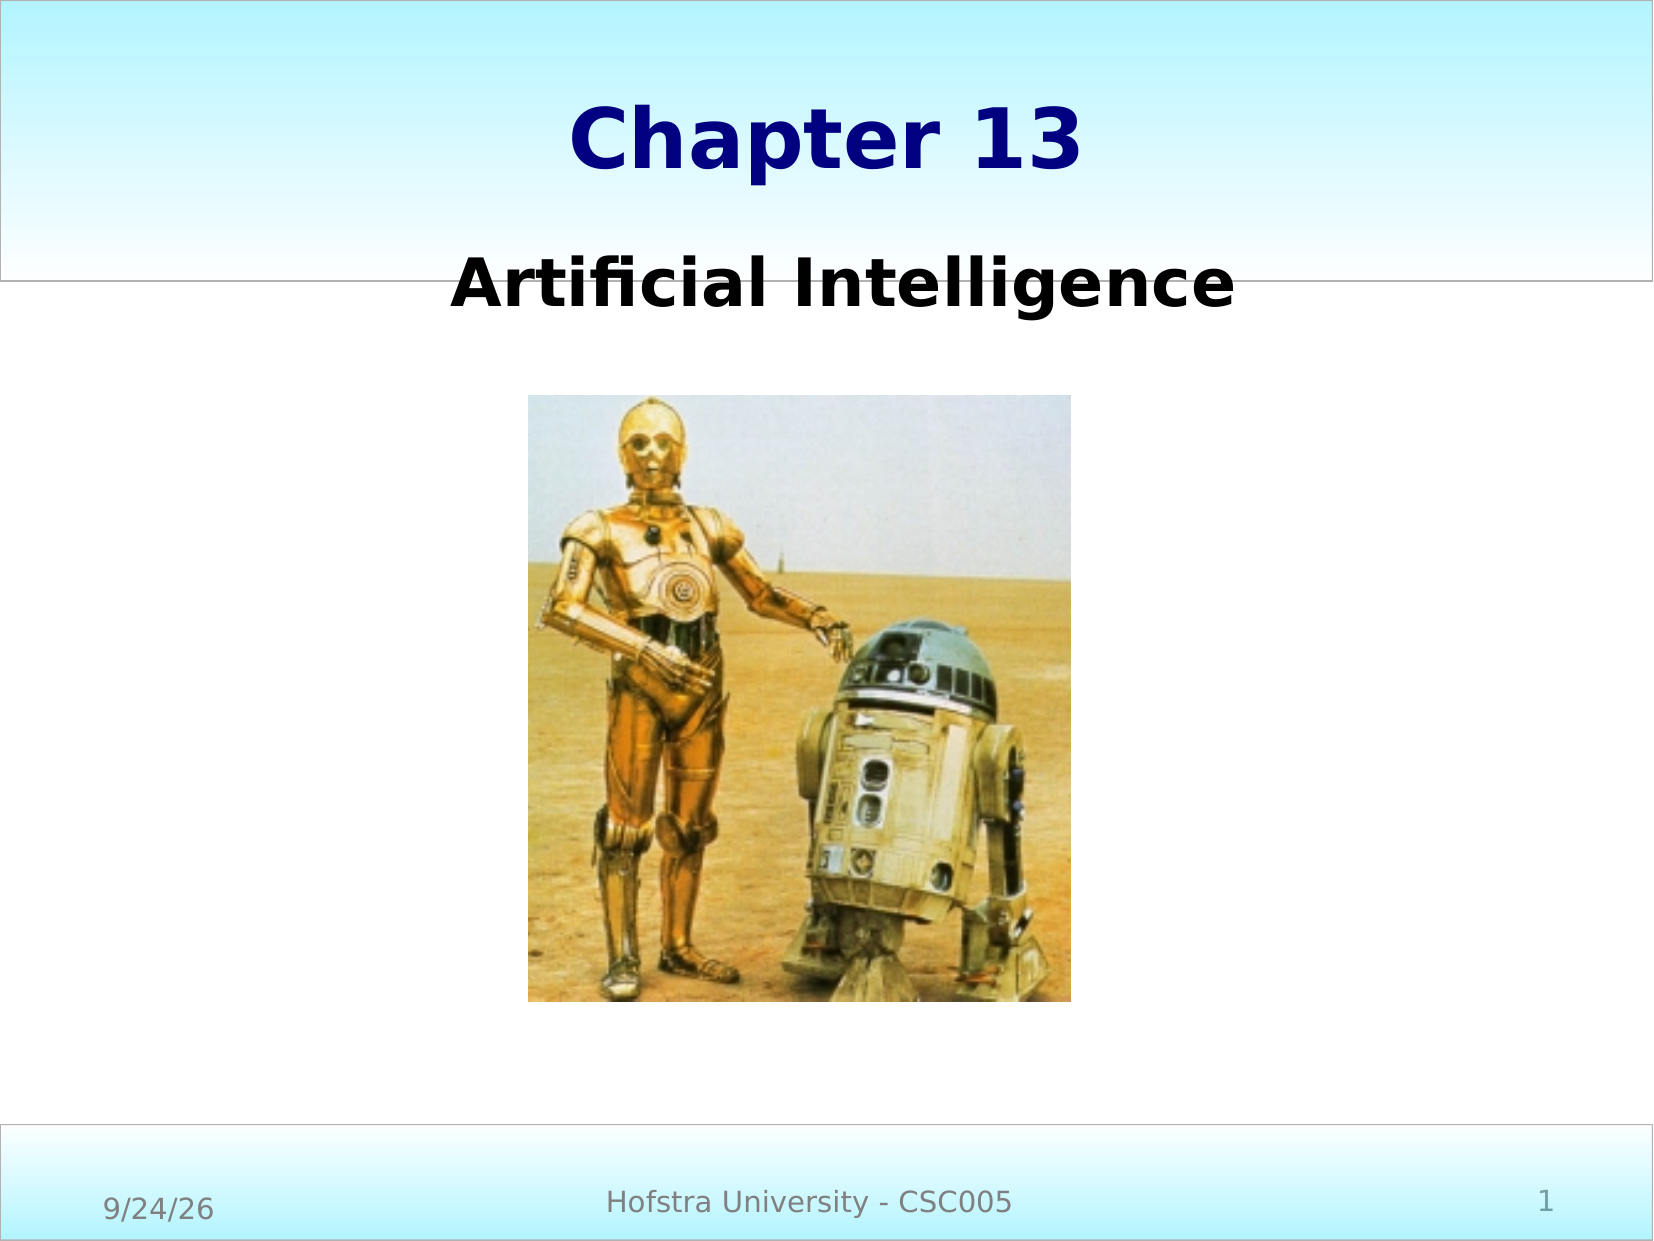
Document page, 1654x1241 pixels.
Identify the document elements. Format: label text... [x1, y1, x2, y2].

subtitle Artificial Intelligence [37, 191, 1576, 376]
title Chapter 13 [78, 77, 1576, 191]
picture [528, 395, 1071, 1002]
